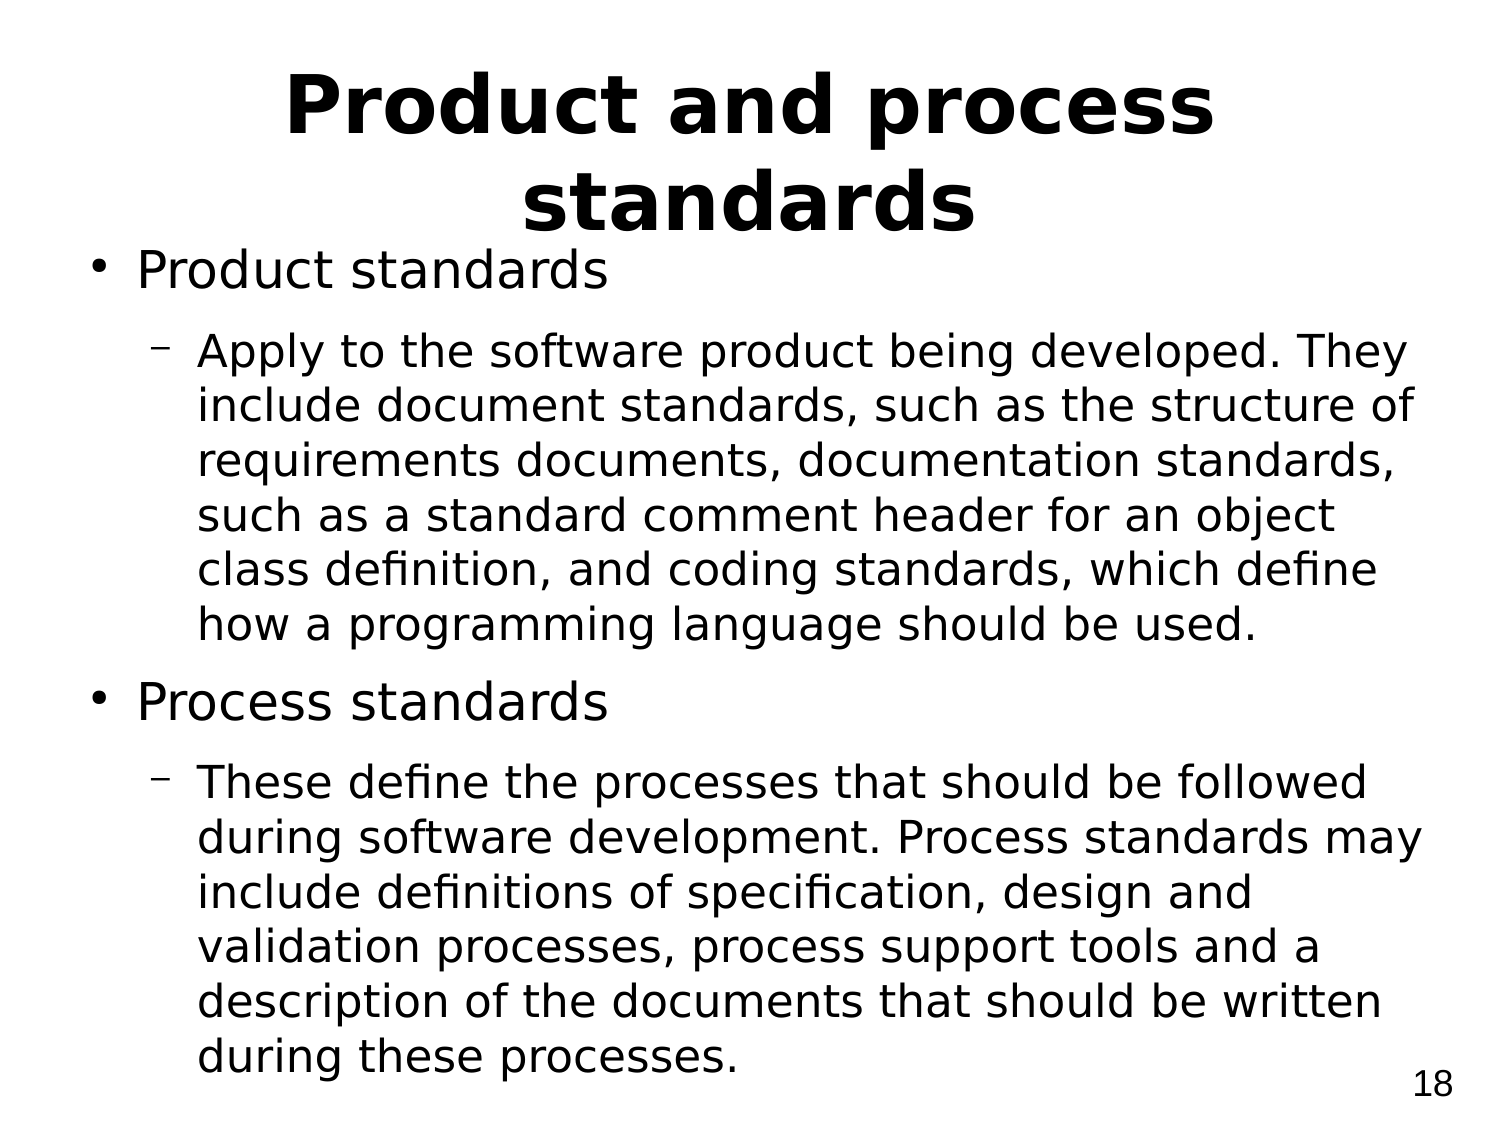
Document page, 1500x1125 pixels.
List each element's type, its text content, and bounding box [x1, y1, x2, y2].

list Product standards Apply to the software product being developed. They include document standards, such as the structure of requirements documents, documentation standards, such as a standard comment header for an object class definition, and coding standards, which define how a programming language should be used. Process standards These define the processes that should be followed during software development. Process standards may include definitions of specification, design and validation processes, process support tools and a description of the documents that should be written during these processes. [75, 236, 1425, 1093]
title Product and process standards [75, 44, 1425, 177]
